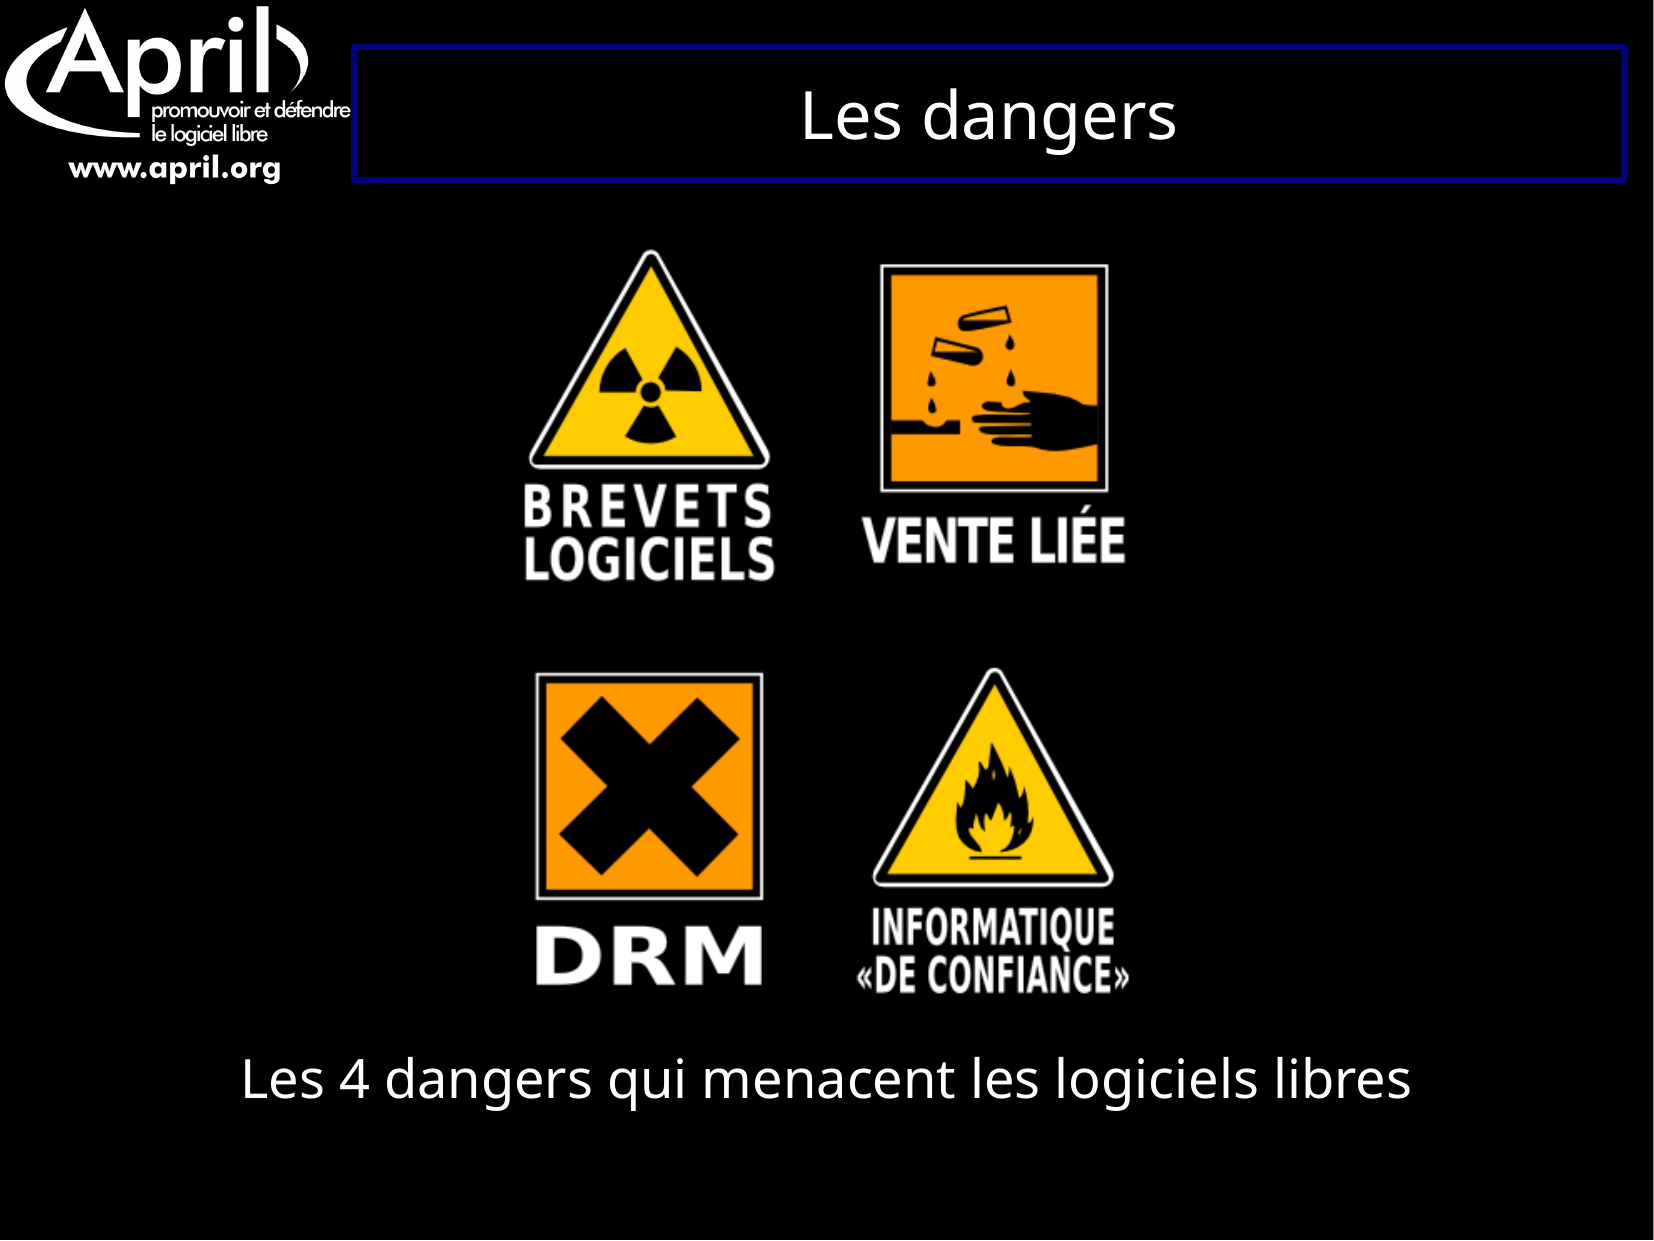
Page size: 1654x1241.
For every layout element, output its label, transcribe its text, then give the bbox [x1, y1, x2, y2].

picture [410, 203, 1244, 1037]
picture [0, 0, 355, 200]
title Les dangers [354, 47, 1625, 181]
text_box Les 4 dangers qui menacent les logiciels libres [191, 1033, 1462, 1112]
